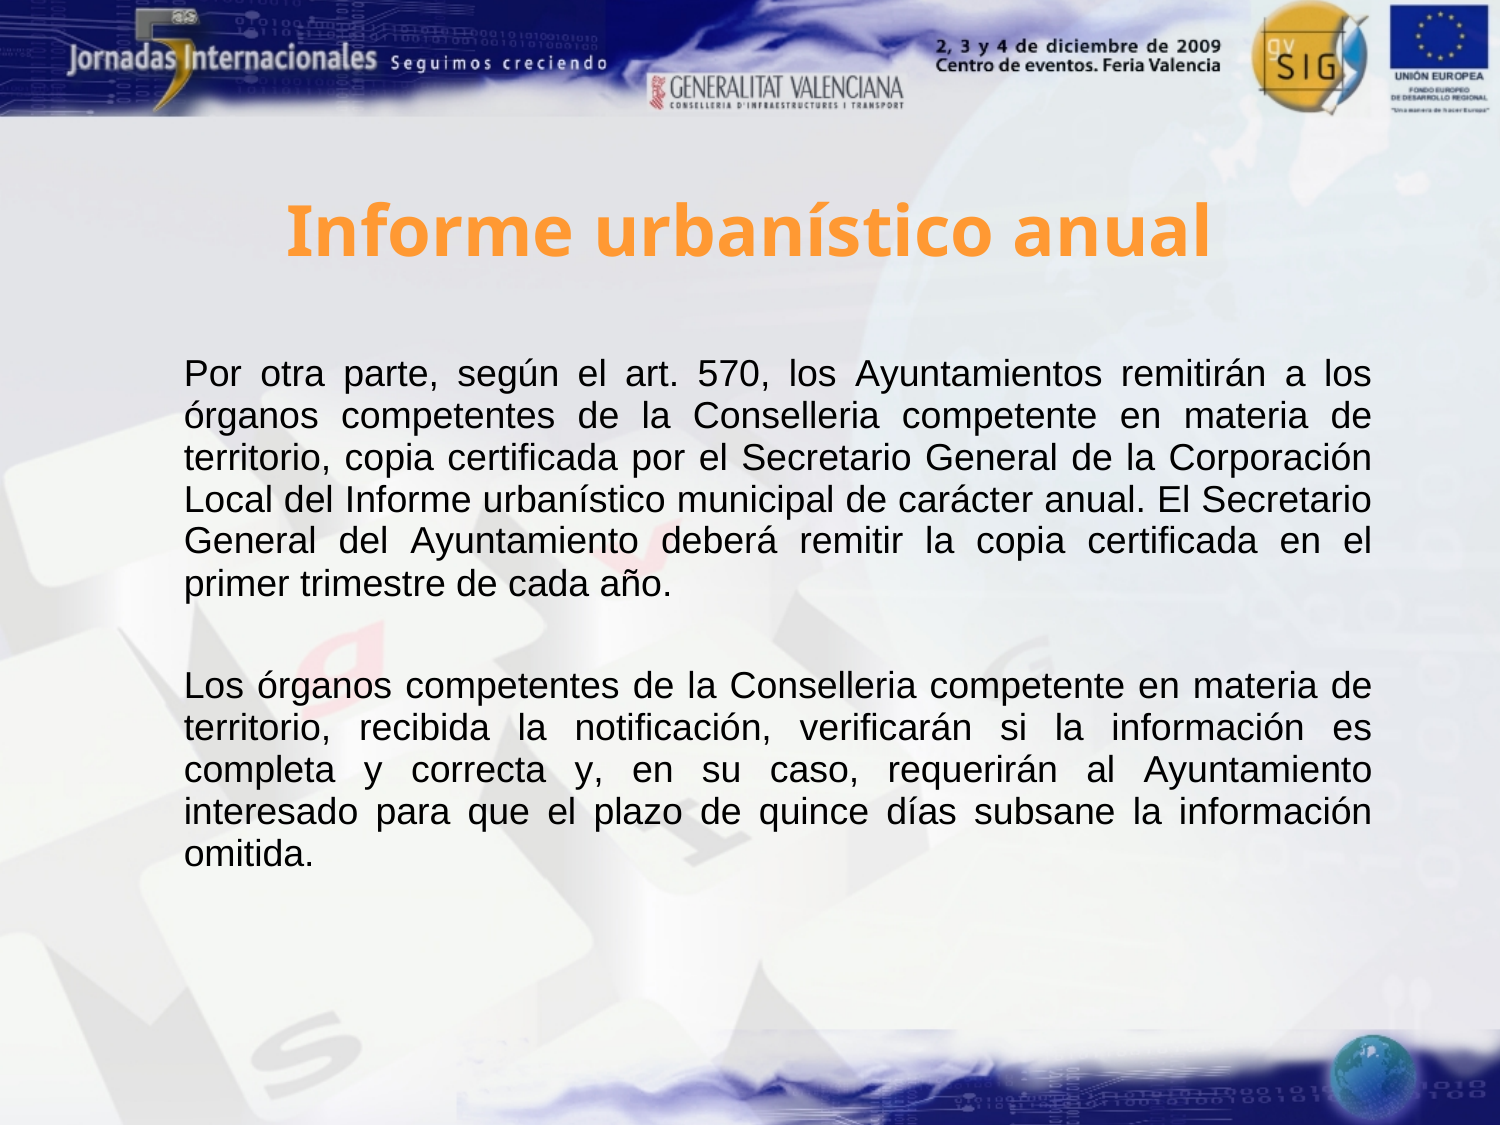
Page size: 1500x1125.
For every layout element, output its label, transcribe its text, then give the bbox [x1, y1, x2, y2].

text_box Informe urbanístico anual [0, 162, 1500, 293]
picture [0, 0, 1500, 162]
picture [0, 293, 1500, 1125]
list Por otra parte, según el art. 570, los Ayuntamientos remitirán a los órganos competentes de la Conselleria competente en materia de territorio, copia certificada por el Secretario General de la Corporación Local del Informe urbanístico municipal de carácter anual. El Secretario General del Ayuntamiento deberá remitir la copia certificada en el primer trimestre de cada año. Los órganos competentes de la Conselleria competente en materia de territorio, recibida la notificación, verificarán si la información es completa y correcta y, en su caso, requerirán al Ayuntamiento interesado para que el plazo de quince días subsane la información omitida. [112, 344, 1388, 1020]
